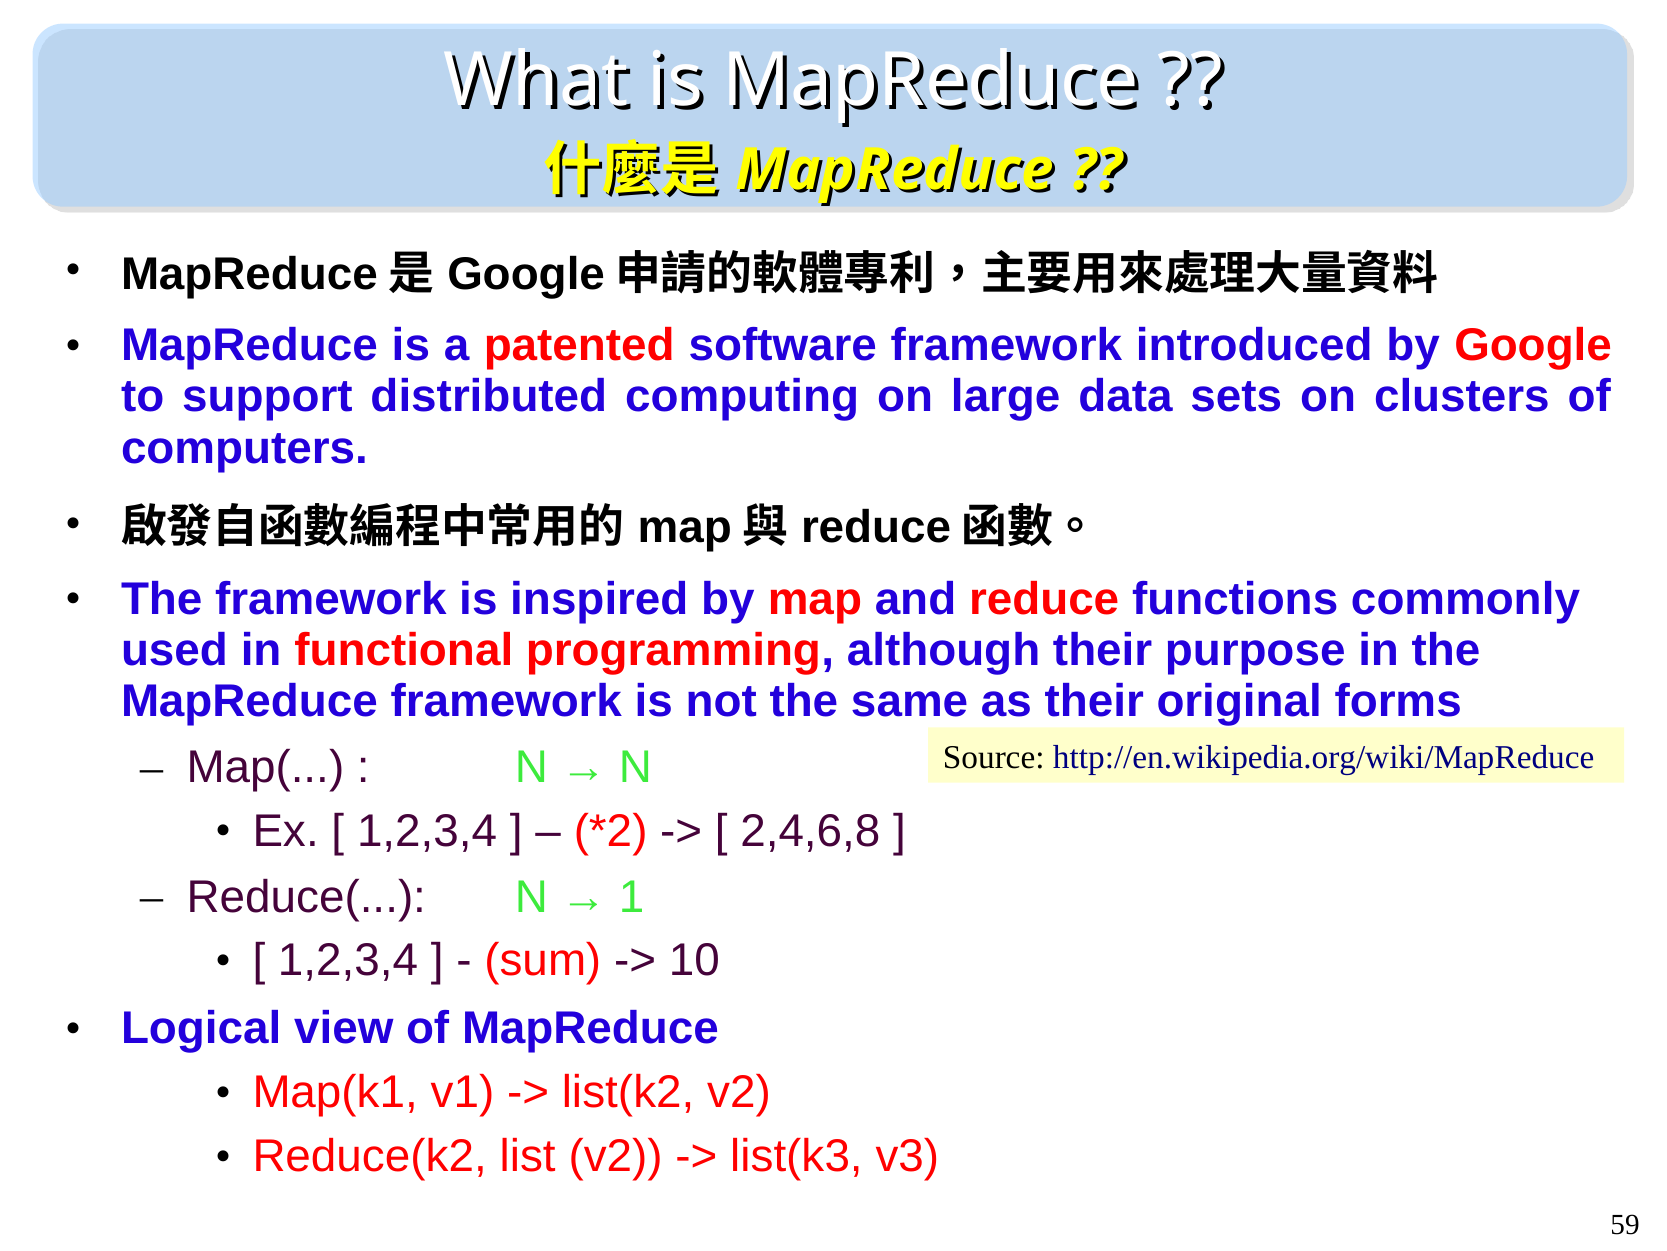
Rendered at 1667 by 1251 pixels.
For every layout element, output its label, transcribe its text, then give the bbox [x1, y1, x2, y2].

text_box [32, 23, 124, 207]
text_box Source: http://en.wikipedia.org/wiki/MapReduce [928, 727, 1625, 783]
title What is MapReduce ?? 什麼是MapReduce ?? [124, 20, 1542, 213]
text_box [1542, 23, 1628, 207]
list MapReduce是Google申請的軟體專利，主要用來處理大量資料 MapReduce is a patented software framework introduced by Google to support distributed computing on large data sets on clusters of computers. 啟發自函數編程中常用的map與reduce函數。 The framework is inspired by map and reduce functions commonly used in functional programming, although their purpose in the MapReduce framework is not the same as their original forms Map(...) : N → N Ex. [ 1,2,3,4 ] – (*2) -> [ 2,4,6,8 ] Reduce(...): N → 1 [ 1,2,3,4 ] - (sum) -> 10 Logical view of MapReduce Map(k1, v1) -> list(k2, v2) Reduce(k2, list (v2)) -> list(k3, v3) [64, 236, 1613, 1208]
